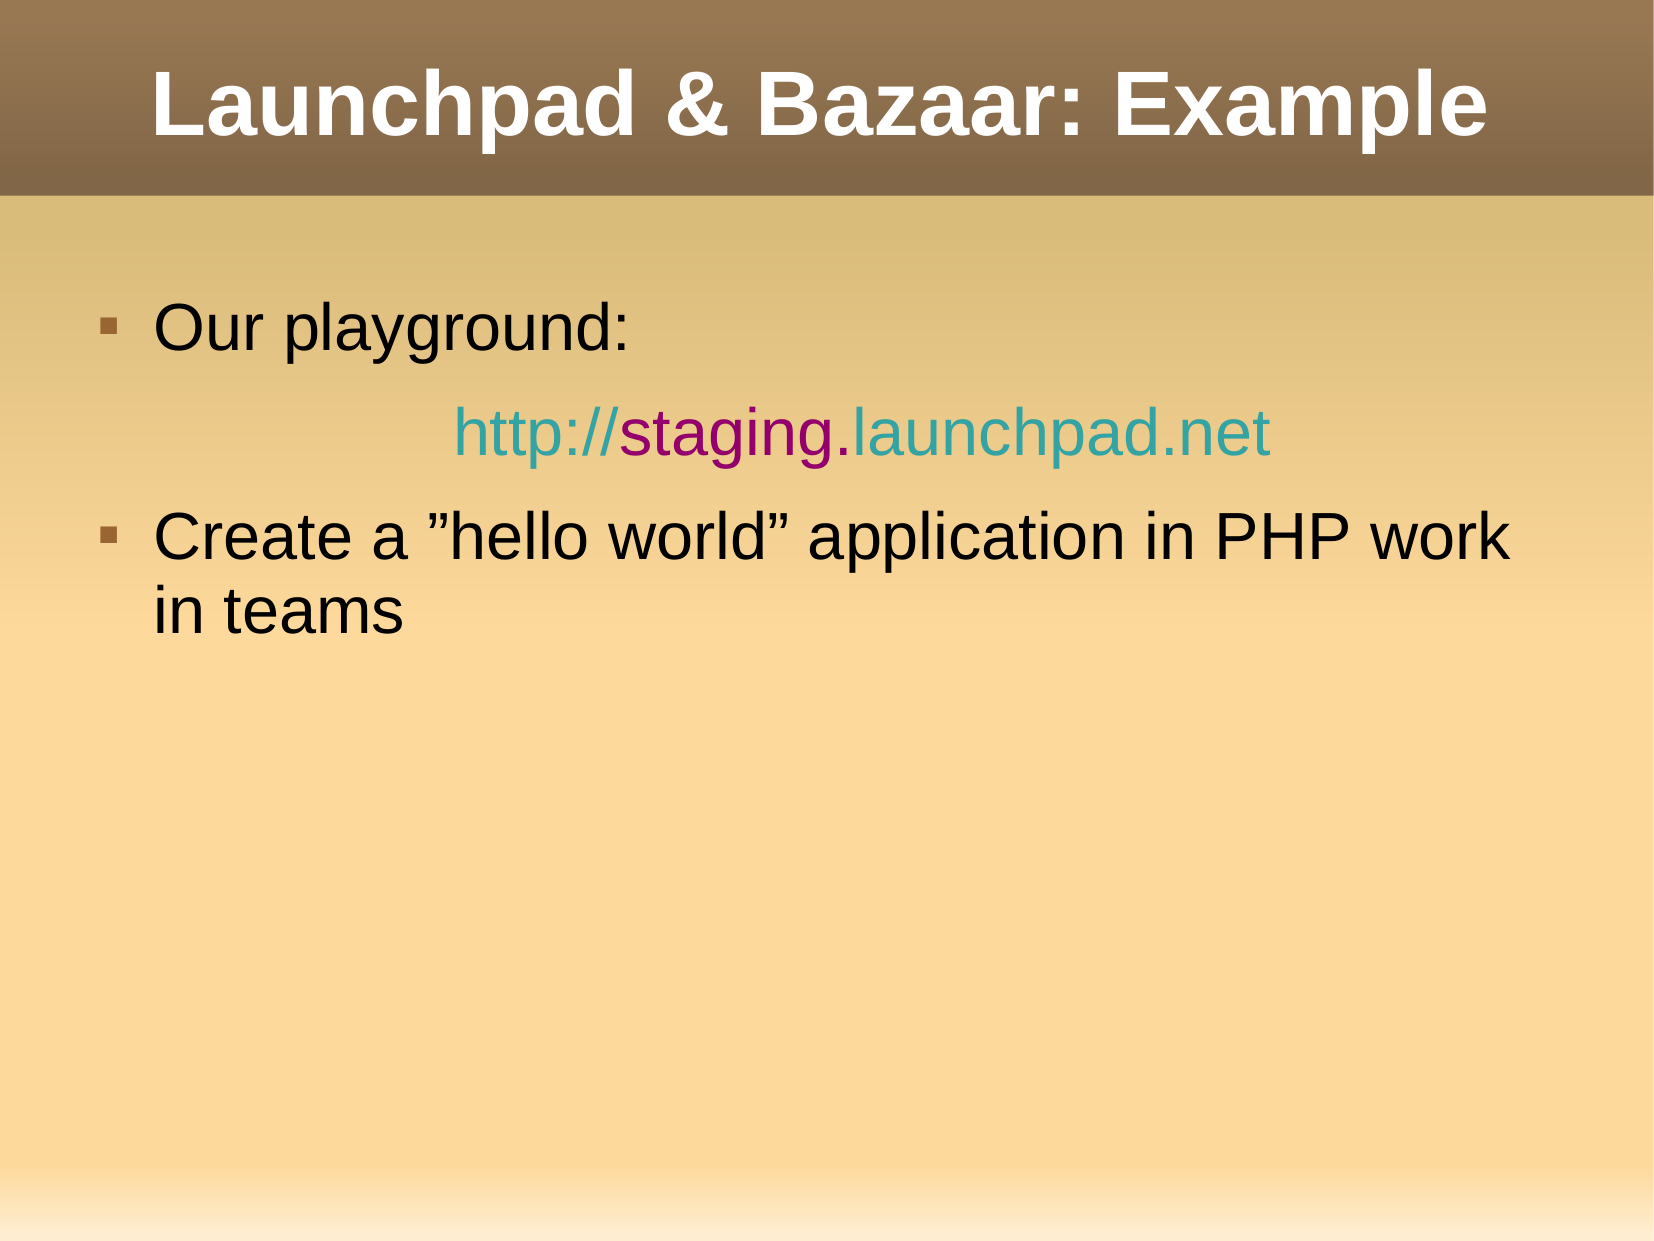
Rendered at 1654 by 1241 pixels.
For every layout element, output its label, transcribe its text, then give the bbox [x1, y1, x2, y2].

title Launchpad & Bazaar: Example [76, 7, 1565, 200]
picture [0, 0, 1654, 1241]
list Our playground: http://staging.launchpad.net Create a ”hello world” application in PHP work in teams [82, 290, 1571, 1094]
